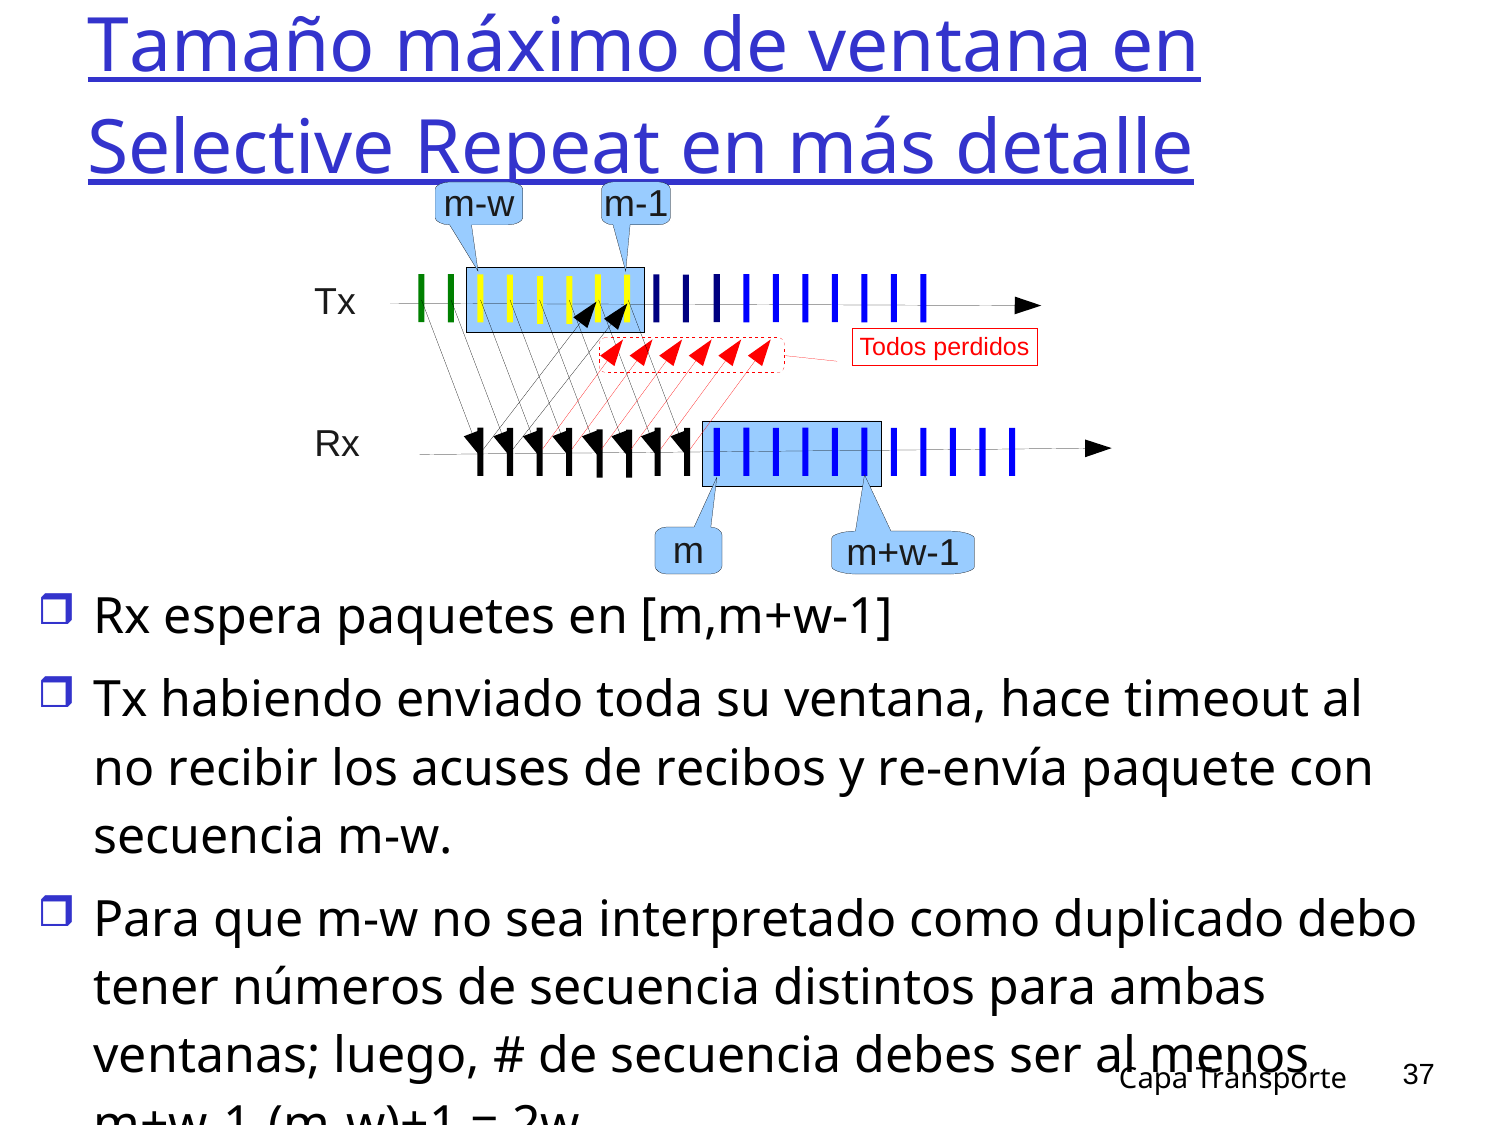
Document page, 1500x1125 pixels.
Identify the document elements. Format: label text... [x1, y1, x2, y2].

title Tamaño máximo de ventana en Selective Repeat en más detalle [87, 0, 1463, 188]
list Rx espera paquetes en [m,m+w-1] Tx habiendo enviado toda su ventana, hace timeout al no recibir los acuses de recibos y re-envía paquete con secuencia m-w. Para que m-w no sea interpretado como duplicado debo tener números de secuencia distintos para ambas ventanas; luego, # de secuencia debes ser al menos m+w-1-(m-w)+1 = 2w. [37, 580, 1426, 1076]
chart [283, 149, 1136, 605]
